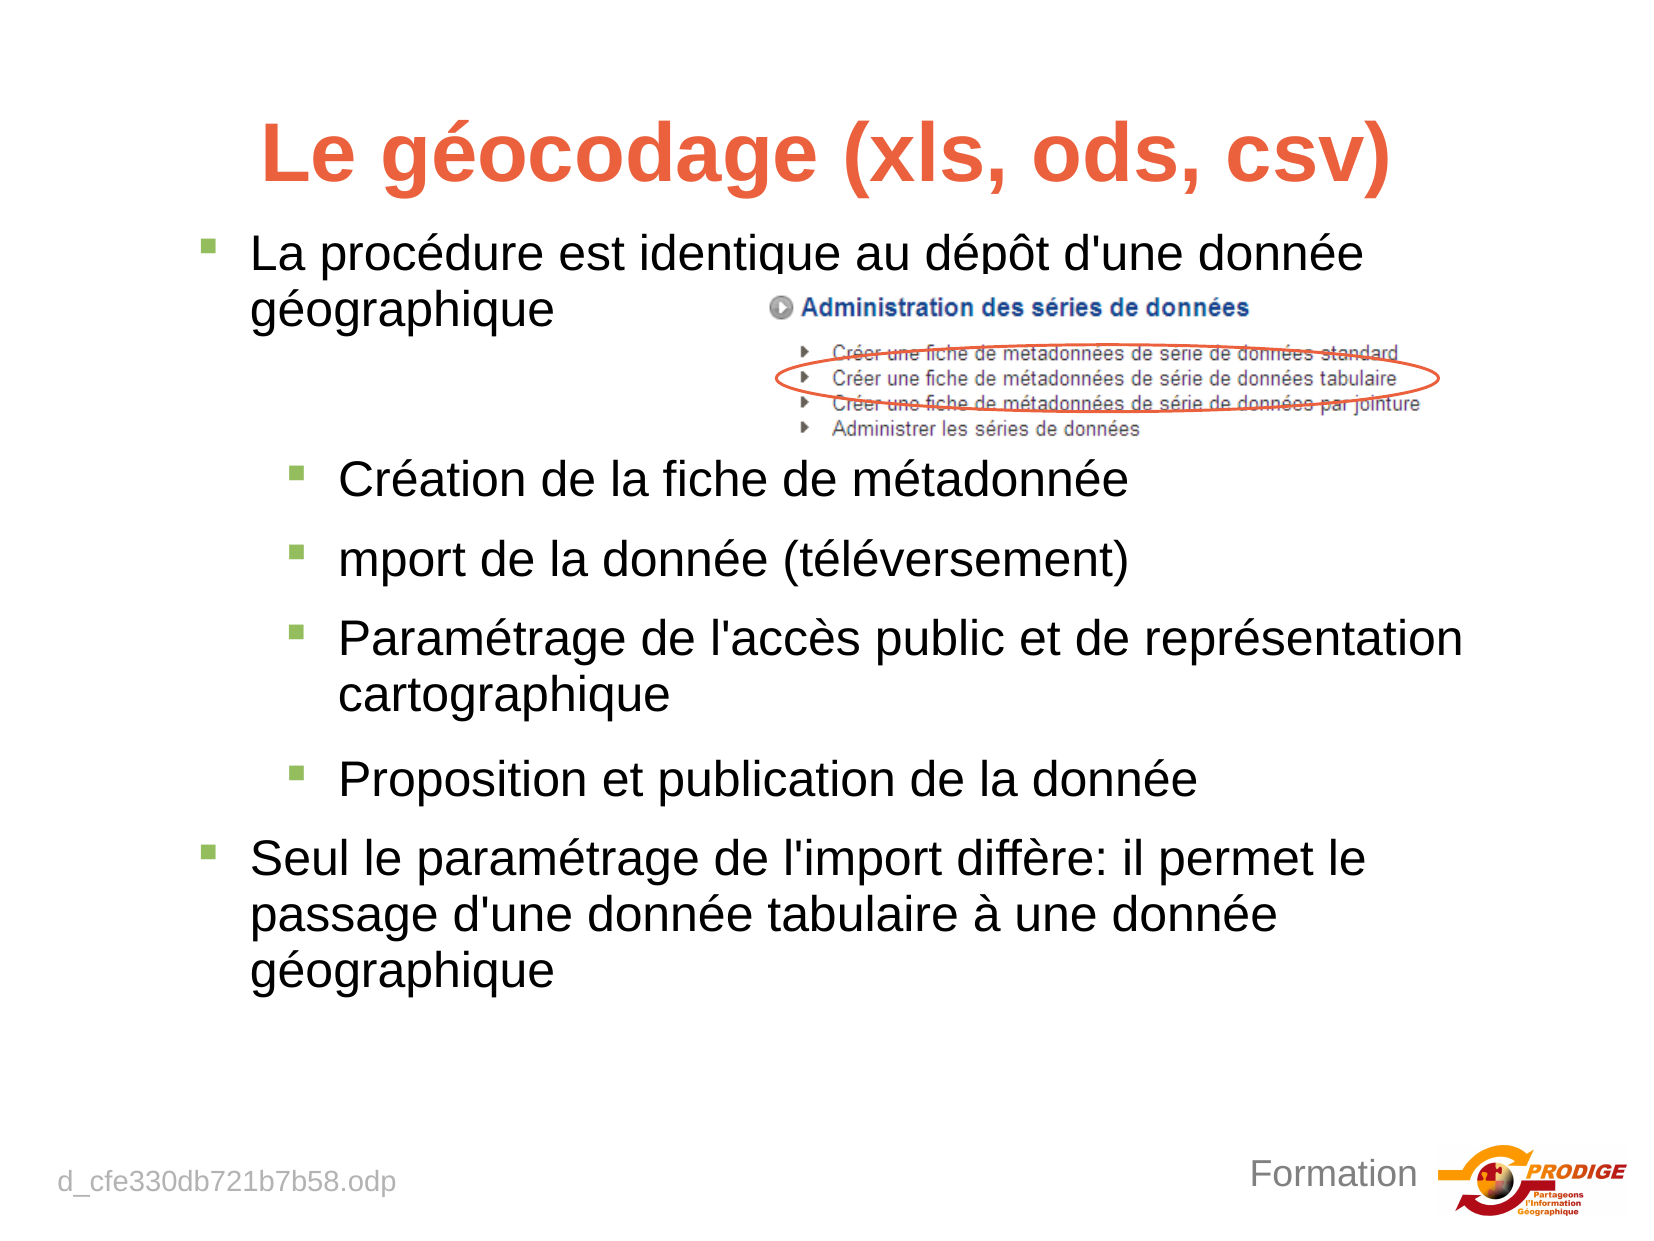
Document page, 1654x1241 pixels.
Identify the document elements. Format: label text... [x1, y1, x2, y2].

list La procédure est identique au dépôt d'une donnée géographique Création de la fiche de métadonnée mport de la donnée (téléversement) Paramétrage de l'accès public et de représentation cartographique Proposition et publication de la donnée Seul le paramétrage de l'import diffère: il permet le passage d'une donnée tabulaire à une donnée géographique [179, 225, 1528, 1029]
picture [759, 274, 1441, 455]
picture [1438, 1145, 1627, 1216]
title Le géocodage (xls, ods, csv) [82, 56, 1571, 250]
